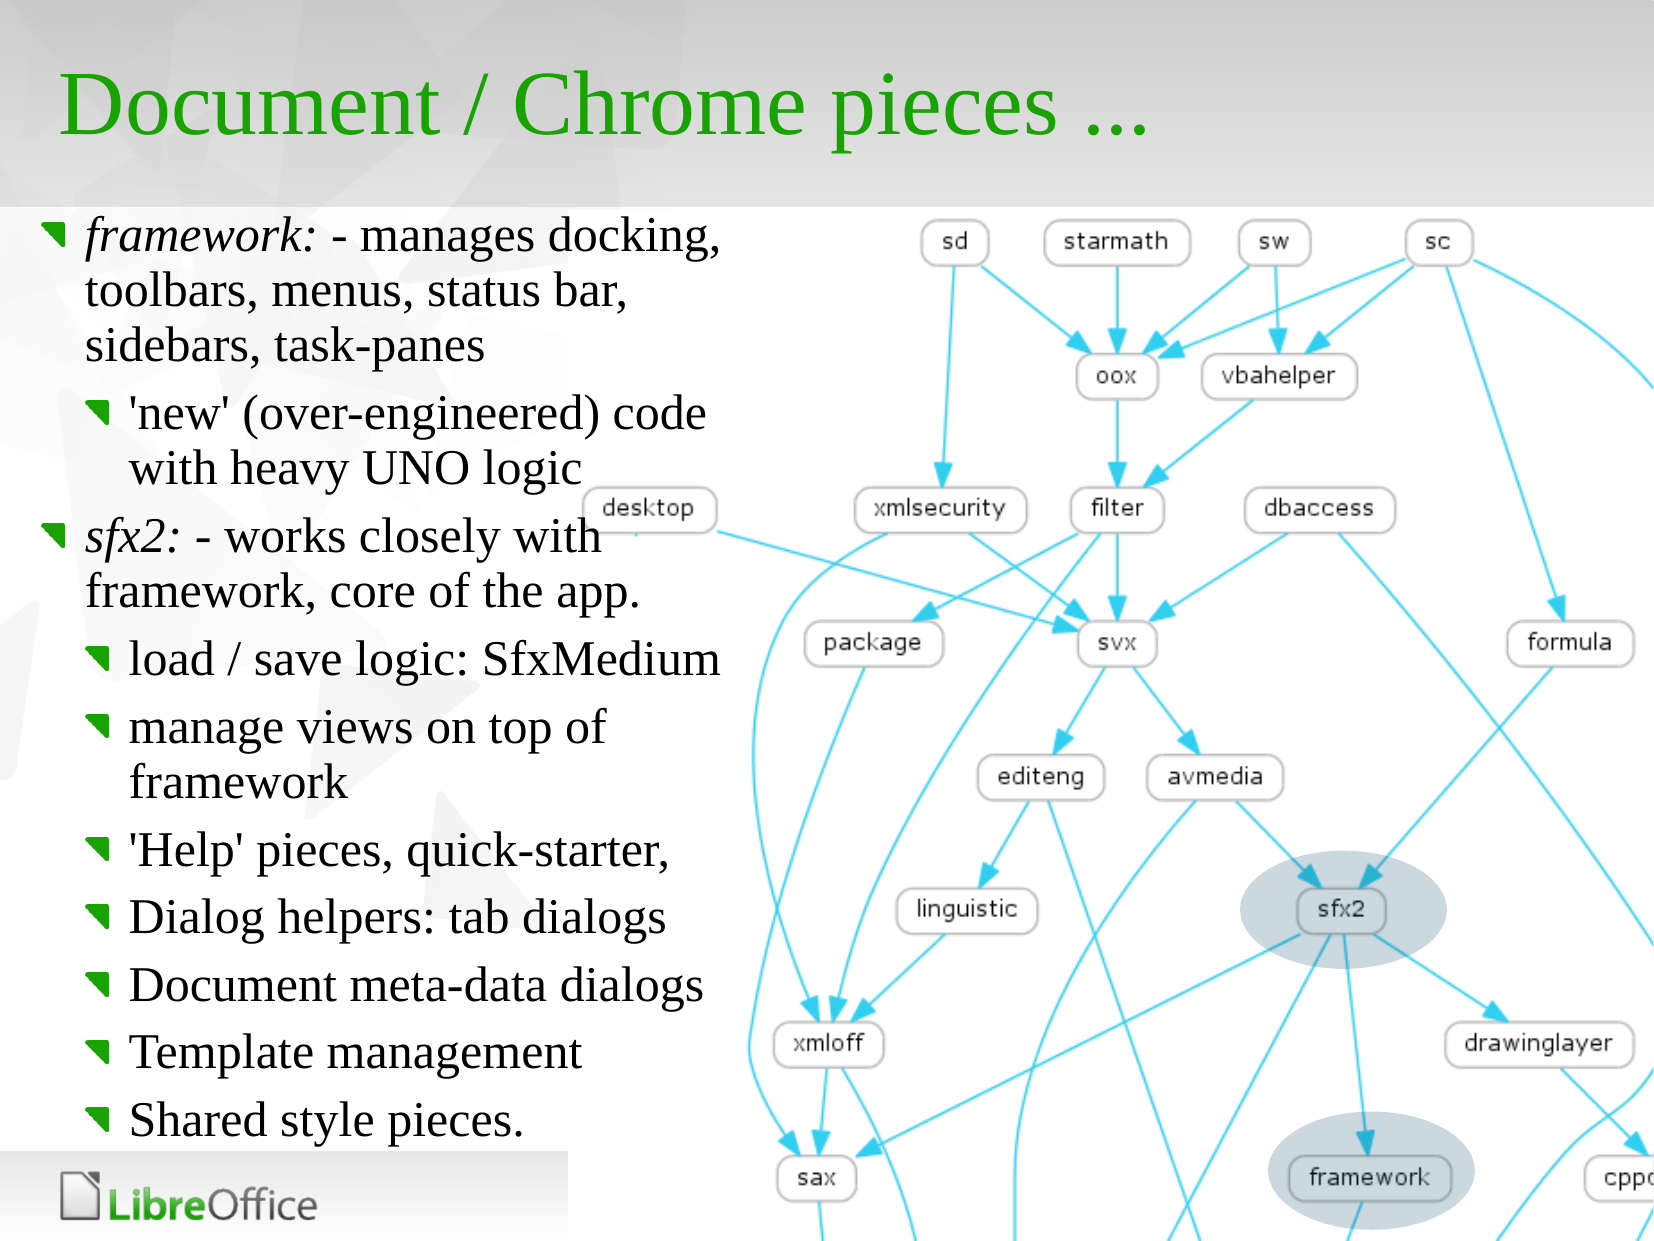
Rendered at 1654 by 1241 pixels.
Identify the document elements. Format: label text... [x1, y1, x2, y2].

text_box [1240, 850, 1447, 969]
text_box [1268, 1111, 1475, 1230]
title Document / Chrome pieces ... [59, 29, 1595, 178]
picture [0, 0, 1654, 1241]
list framework: - manages docking, toolbars, menus, status bar, sidebars, task-panes 'new' (over-engineered) code with heavy UNO logic sfx2: - works closely with framework, core of the app. load / save logic: SfxMedium manage views on top of framework 'Help' pieces, quick-starter, Dialog helpers: tab dialogs Document meta-data dialogs Template management Shared style pieces. [41, 206, 768, 1164]
picture [41, 1164, 337, 1240]
